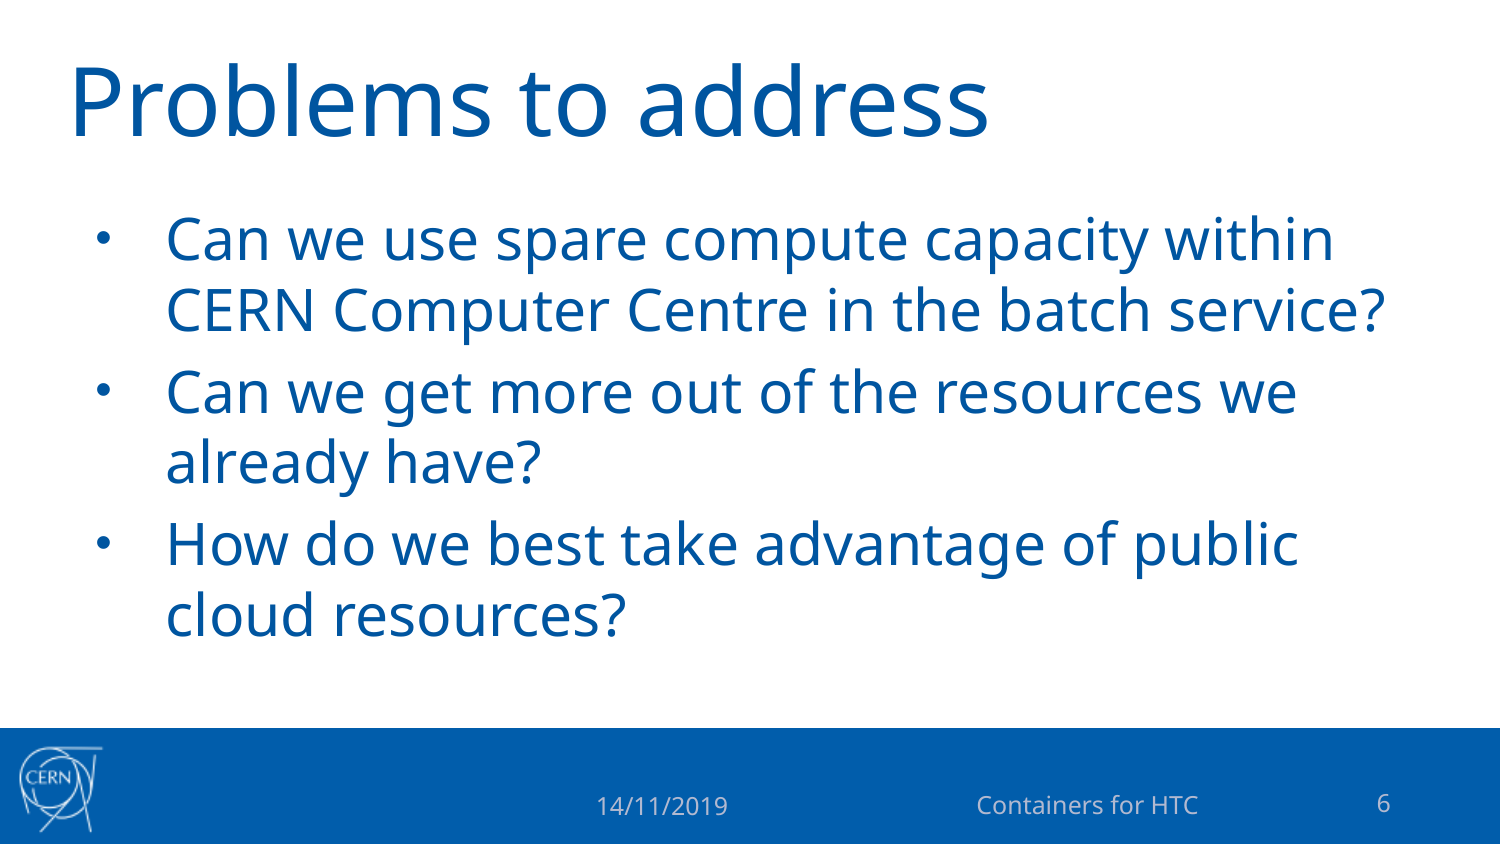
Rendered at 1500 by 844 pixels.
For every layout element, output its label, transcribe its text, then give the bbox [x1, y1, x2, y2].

slide_number 14/11/2019 [487, 782, 838, 828]
title Problems to address [60, 30, 1441, 167]
list Can we use spare compute capacity within CERN Computer Centre in the batch service? Can we get more out of the resources we already have? How do we best take advantage of public cloud resources? [75, 194, 1425, 721]
footer Containers for HTC [850, 782, 1326, 827]
slide_number <number> [1342, 782, 1425, 827]
